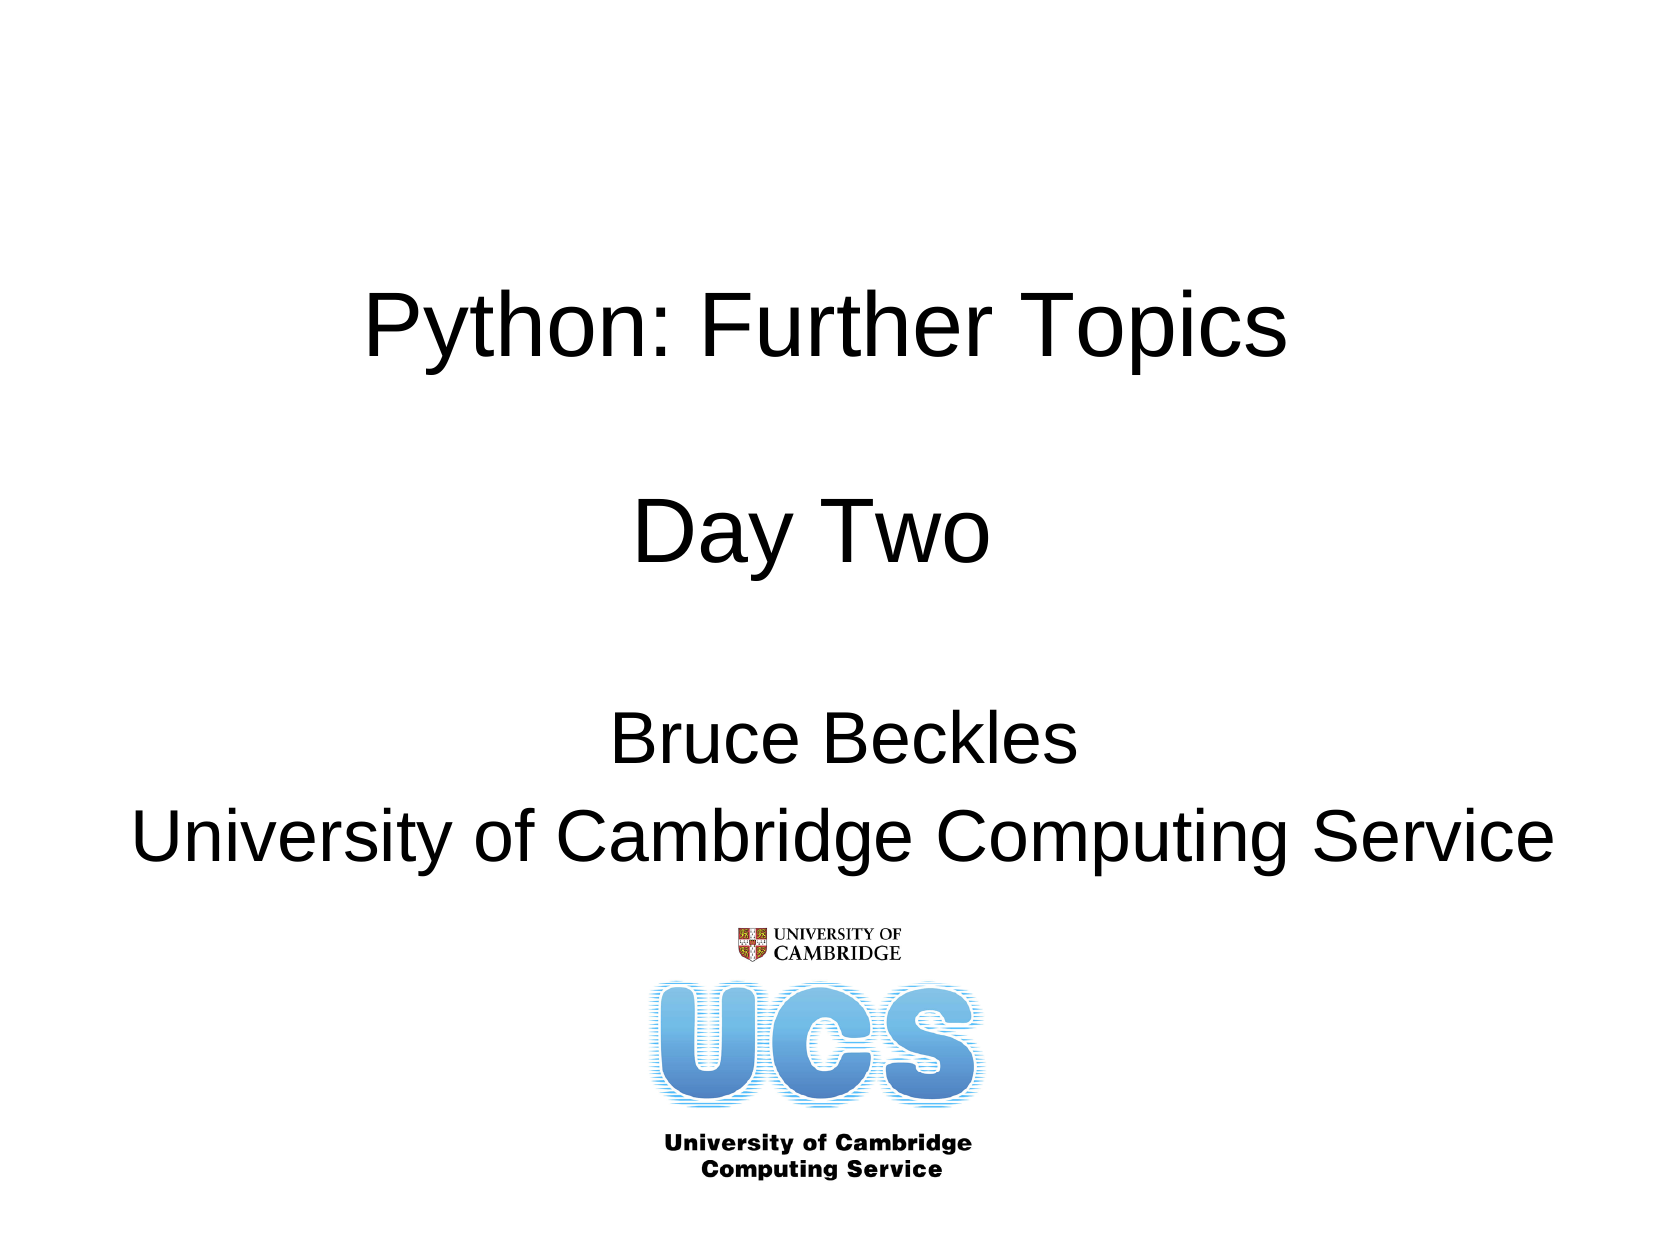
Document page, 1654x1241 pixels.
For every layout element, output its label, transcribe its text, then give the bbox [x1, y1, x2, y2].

subtitle Bruce Beckles University of Cambridge Computing Service [27, 688, 1626, 951]
picture [618, 951, 1036, 1241]
title Python: Further Topics [124, 265, 1530, 384]
text_box Day Two [531, 472, 1093, 590]
